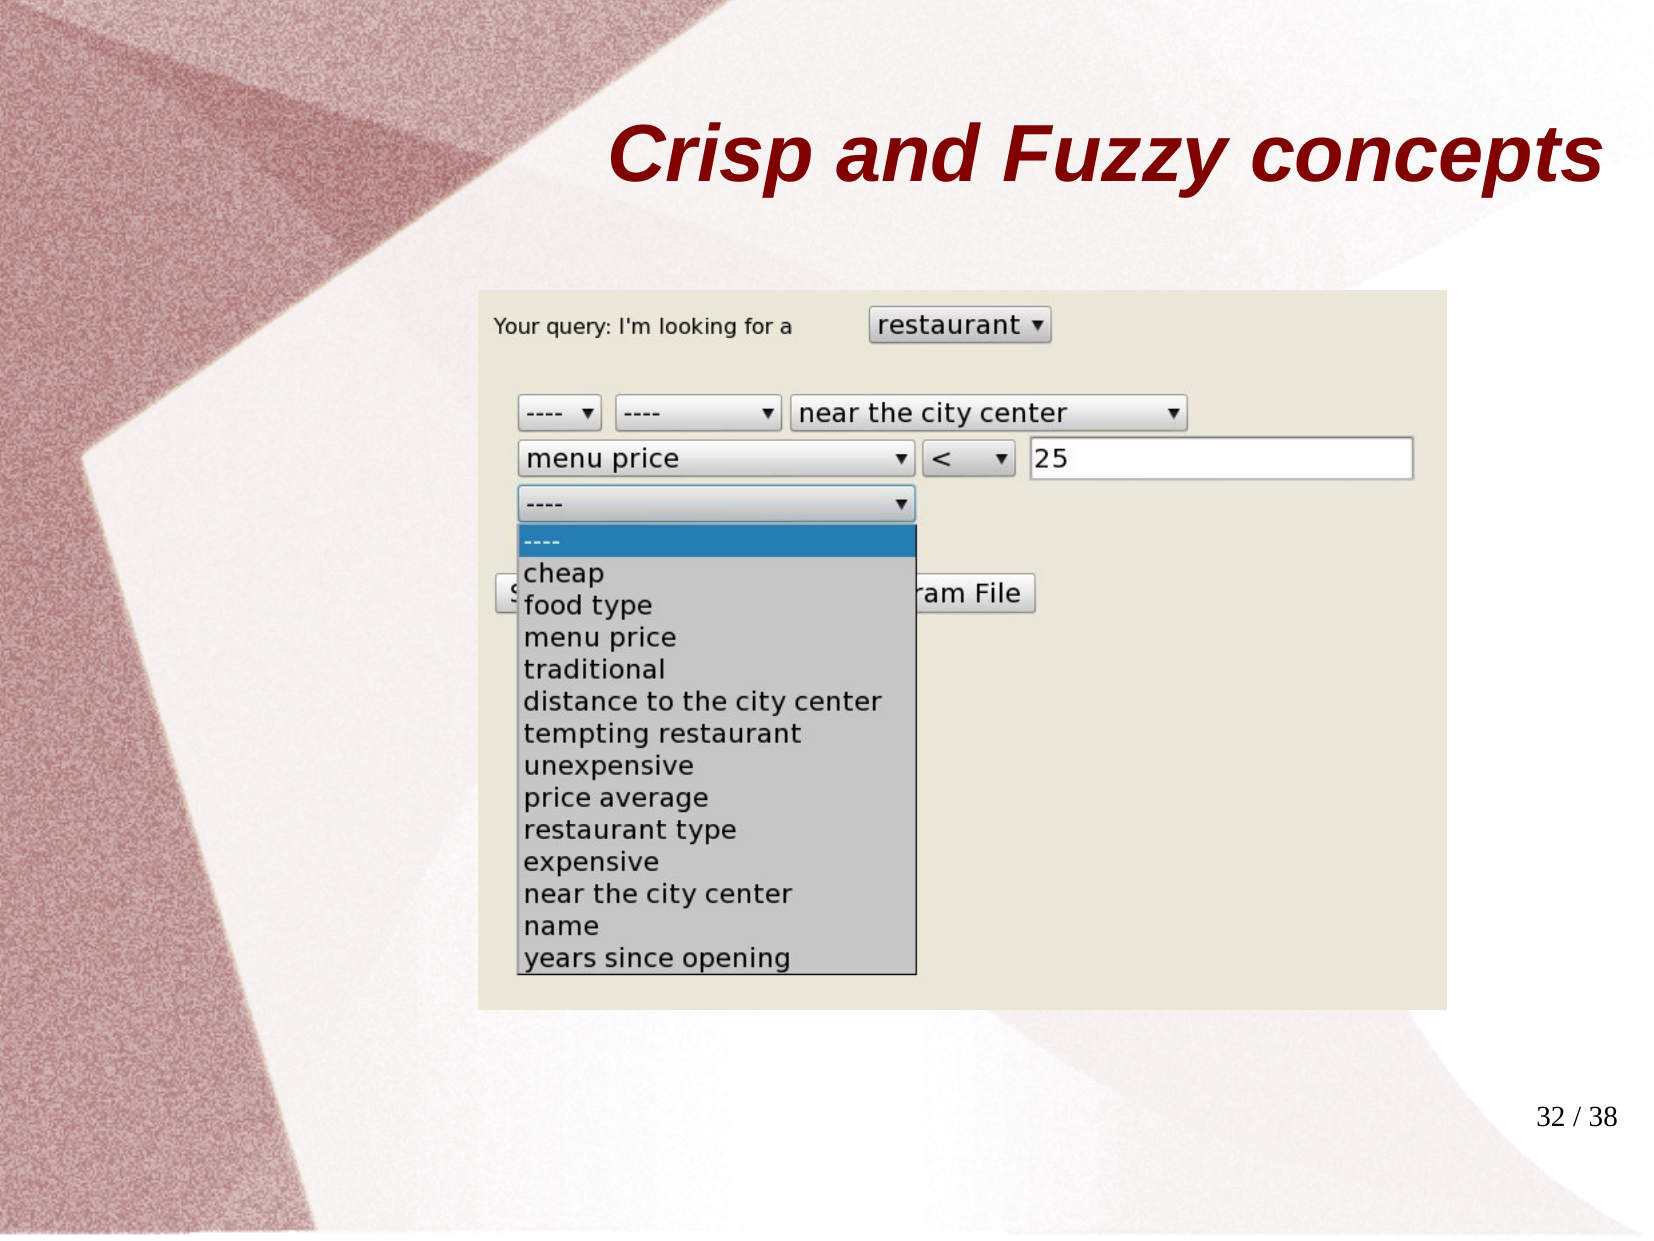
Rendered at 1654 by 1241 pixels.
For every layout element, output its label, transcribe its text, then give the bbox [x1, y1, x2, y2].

title Crisp and Fuzzy concepts [596, 49, 1607, 257]
picture [0, 0, 1654, 1241]
